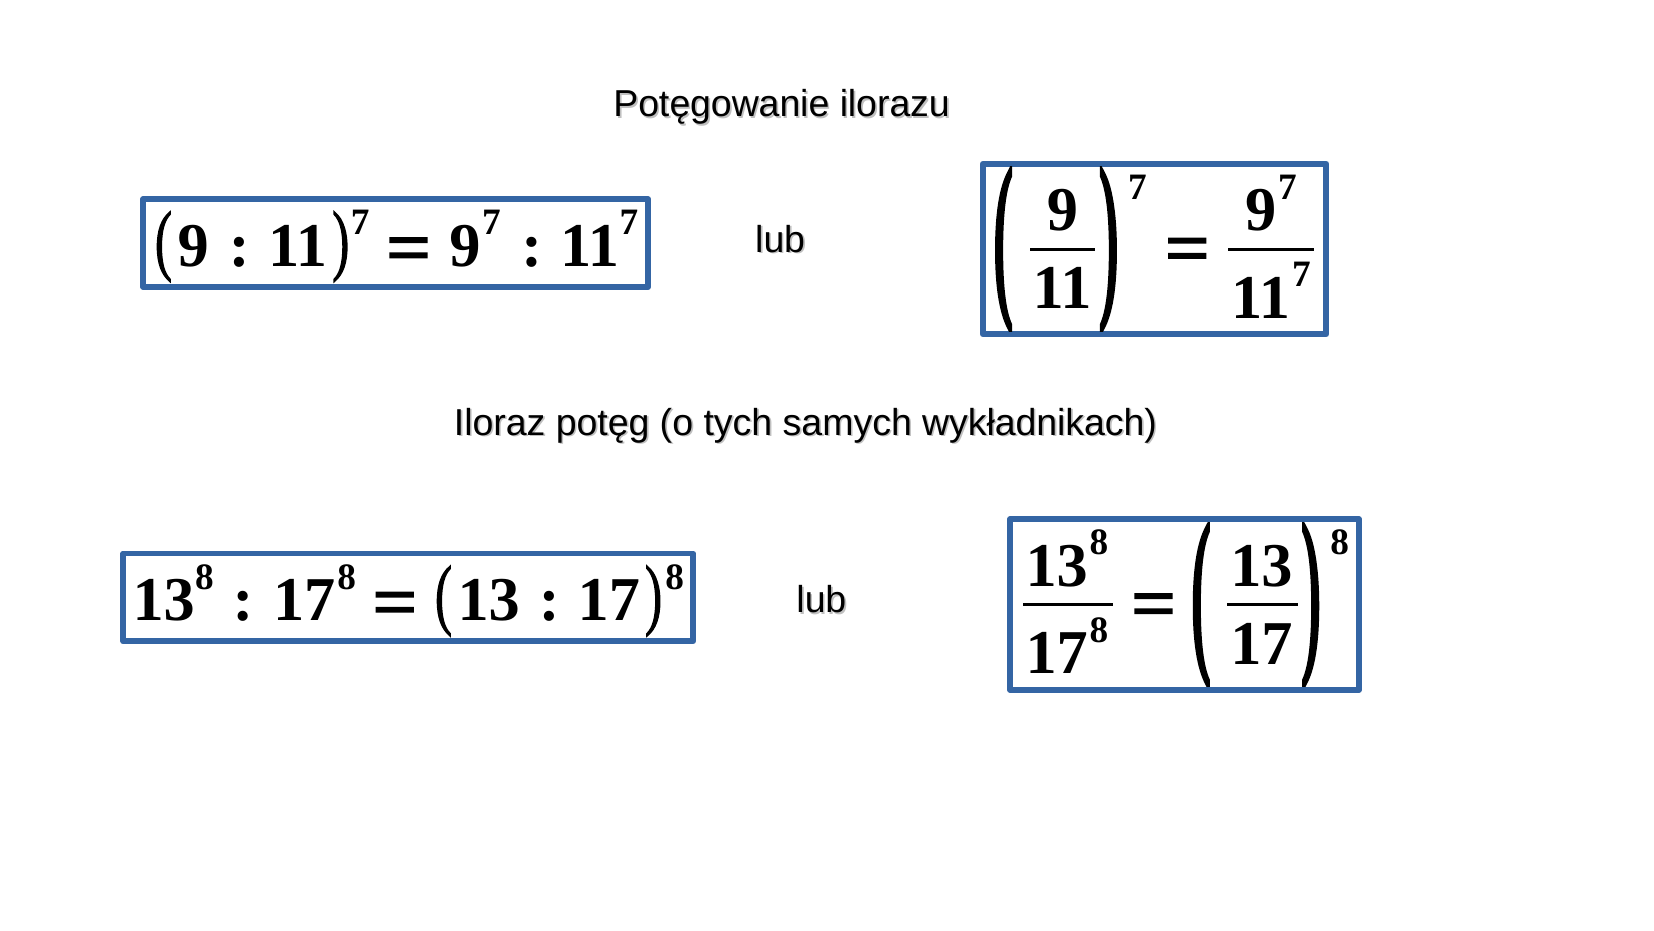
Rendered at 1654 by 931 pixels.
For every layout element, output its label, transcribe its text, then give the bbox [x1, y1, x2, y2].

text_box Iloraz potęg (o tych samych wykładnikach) [439, 393, 1173, 451]
text_box lub [740, 210, 820, 268]
text_box lub [781, 571, 862, 628]
chart [146, 202, 646, 285]
chart [985, 166, 1324, 332]
chart [1013, 522, 1357, 687]
text_box Potęgowanie ilorazu [598, 75, 965, 132]
chart [126, 556, 691, 639]
